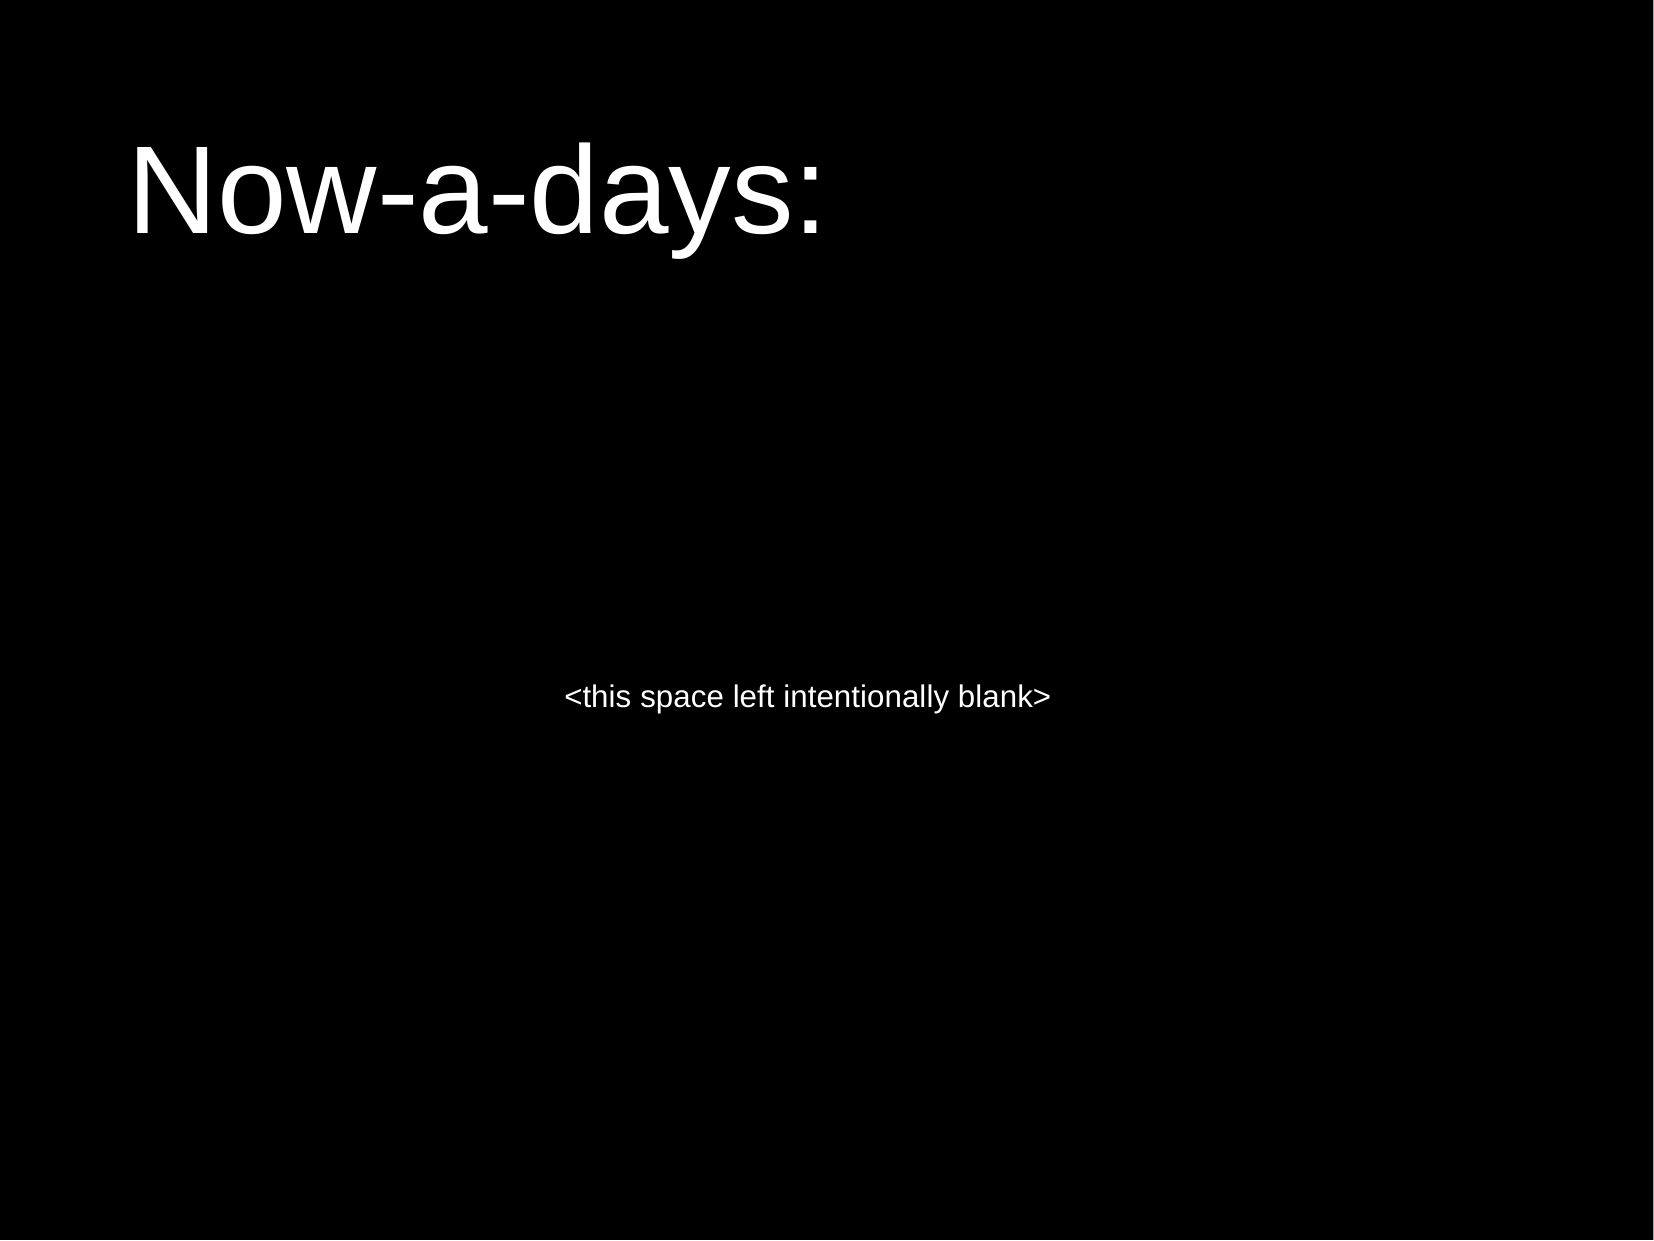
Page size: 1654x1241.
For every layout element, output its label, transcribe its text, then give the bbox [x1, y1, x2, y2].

text_box Now-a-days: <this space left intentionally blank> [112, 112, 1538, 768]
